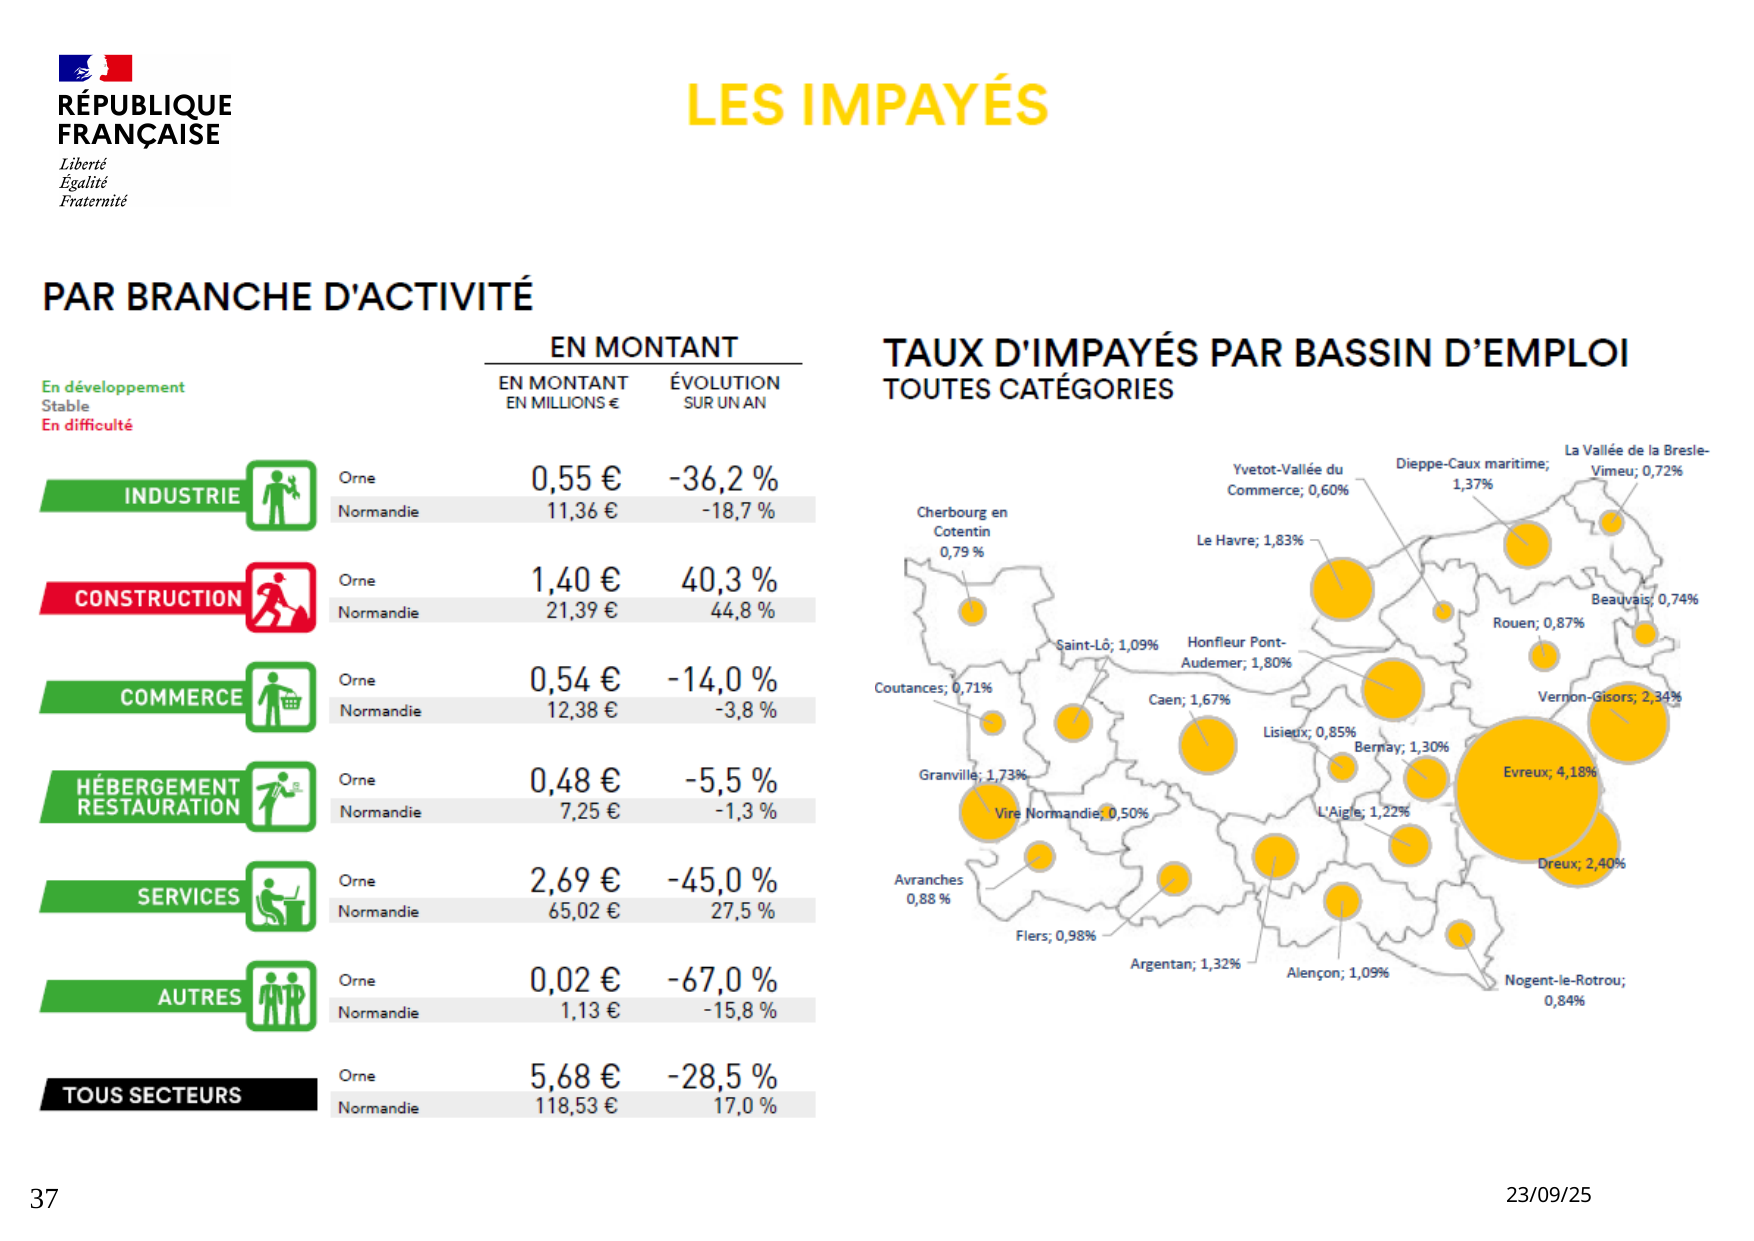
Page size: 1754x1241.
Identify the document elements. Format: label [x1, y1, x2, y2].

picture [875, 324, 1713, 1034]
picture [677, 59, 1063, 153]
picture [29, 265, 832, 1137]
text_box [29, 1179, 173, 1211]
